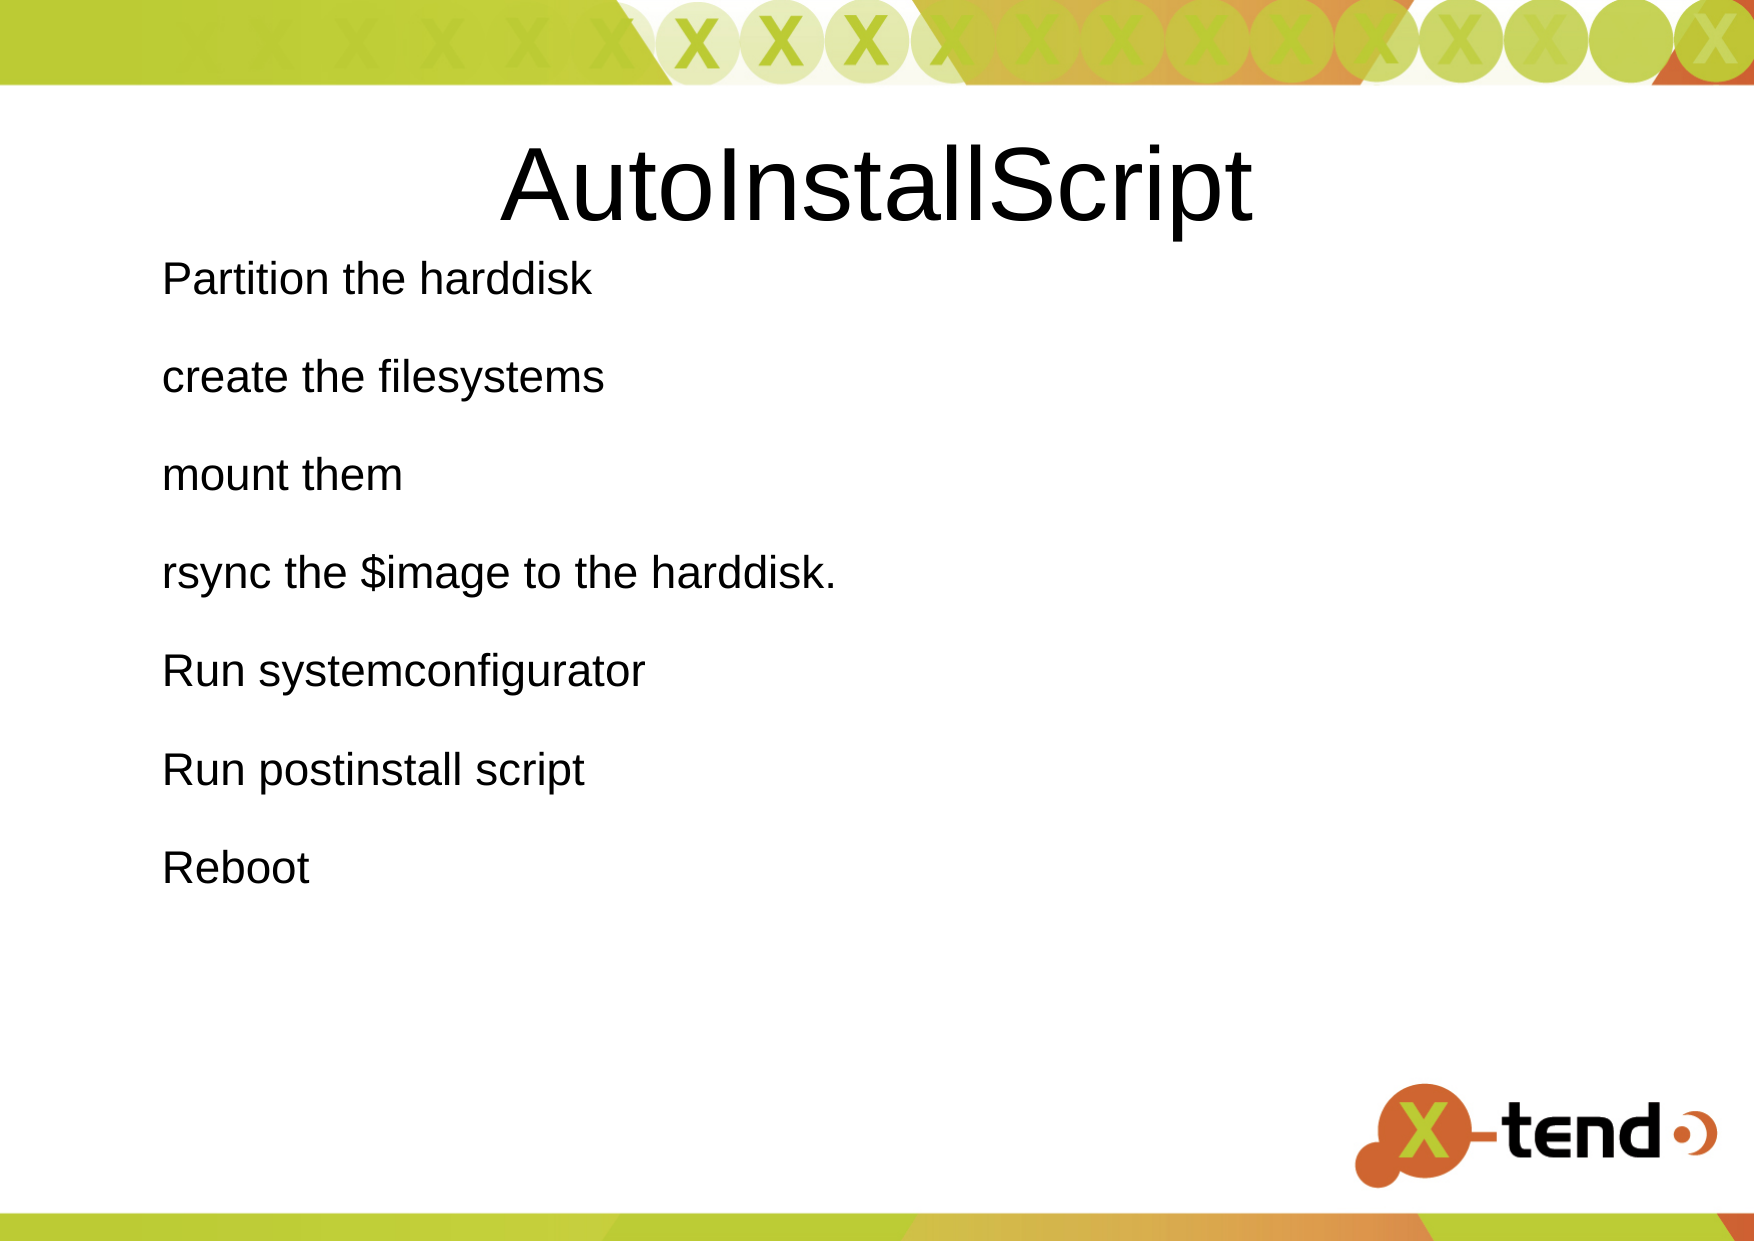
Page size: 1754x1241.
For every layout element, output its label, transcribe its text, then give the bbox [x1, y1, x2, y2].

list Partition the harddisk create the filesystems mount them rsync the $image to the harddisk. Run systemconfigurator Run postinstall script Reboot [161, 225, 1627, 1241]
picture [0, 0, 1754, 1241]
title AutoInstallScript [128, 49, 1627, 257]
